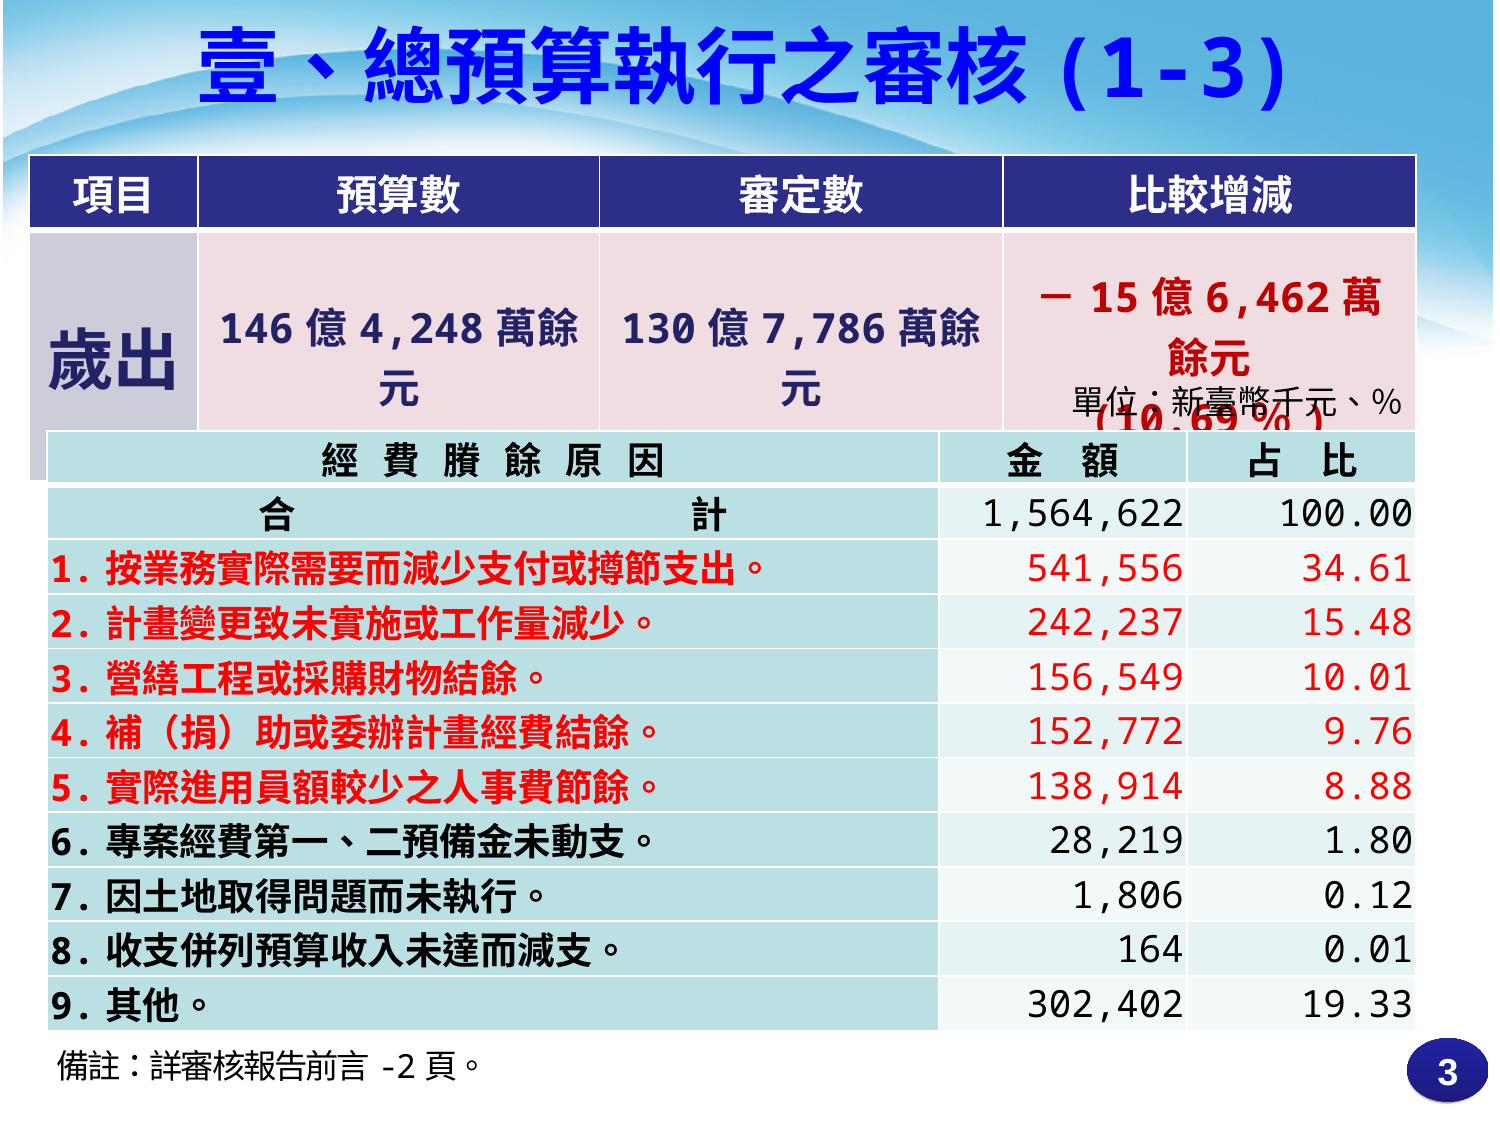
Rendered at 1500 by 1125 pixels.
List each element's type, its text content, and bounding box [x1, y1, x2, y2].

table_cell 34.61 [1188, 540, 1415, 593]
table_cell 138,914 [940, 758, 1186, 811]
table_cell 242,237 [940, 595, 1186, 648]
table_cell 7.因土地取得問題而未執行。 [48, 868, 938, 920]
table_cell 1.80 [1188, 813, 1415, 866]
table_cell 152,772 [940, 704, 1186, 757]
table_header 審定數 [600, 156, 1002, 227]
table_cell 28,219 [940, 813, 1186, 866]
table_cell 0.01 [1188, 922, 1415, 975]
table_cell 8.88 [1188, 758, 1415, 811]
table_cell 15.48 [1188, 595, 1415, 648]
table_cell 156,549 [940, 649, 1186, 702]
table_header 占 比 [1188, 432, 1415, 482]
table_cell 8.收支併列預算收入未達而減支。 [48, 922, 938, 975]
table_cell 302,402 [940, 977, 1186, 1030]
table_header 項目 [30, 156, 197, 227]
table_cell 6.專案經費第一、二預備金未動支。 [48, 813, 938, 866]
text_box 壹、總預算執行之審核(1-3) [5, 7, 1489, 122]
table_cell 146億4,248萬餘元 [199, 233, 599, 430]
table_cell 1,564,622 [940, 488, 1186, 538]
table_header 經費賸餘原因 [48, 432, 938, 482]
table_cell 130億7,786萬餘元 [600, 233, 1002, 430]
table_cell 0.12 [1188, 868, 1415, 920]
table_cell 2.計畫變更致未實施或工作量減少。 [48, 595, 938, 648]
table_header 比較增減 [1004, 156, 1415, 227]
table_header 金 額 [940, 432, 1186, 482]
table_cell －15億6,462萬餘元 (10.69％) [1004, 233, 1415, 430]
table_cell 19.33 [1188, 977, 1415, 1030]
text_box 單位：新臺幣千元、％ [1057, 373, 1436, 429]
table_cell 9.其他。 [48, 977, 938, 1030]
table_cell 3.營繕工程或採購財物結餘。 [48, 649, 938, 702]
table_cell 4.補（捐）助或委辦計畫經費結餘。 [48, 704, 938, 757]
table_cell 1,806 [940, 868, 1186, 920]
table_cell 100.00 [1188, 488, 1415, 538]
table_cell 合 計 [48, 488, 938, 538]
table_cell 1.按業務實際需要而減少支付或撙節支出。 [48, 540, 938, 593]
picture [0, 0, 1498, 1120]
table_cell 164 [940, 922, 1186, 975]
table_cell 5.實際進用員額較少之人事費節餘。 [48, 758, 938, 811]
title [83, 122, 1500, 218]
table_cell 9.76 [1188, 704, 1415, 757]
text_box 3 [1407, 1038, 1489, 1103]
table_cell 歲出 [30, 233, 197, 480]
text_box 備註：詳審核報告前言-2頁。 [41, 1038, 562, 1093]
table_header 預算數 [199, 156, 599, 227]
table_cell 541,556 [940, 540, 1186, 593]
table_cell 10.01 [1188, 649, 1415, 702]
